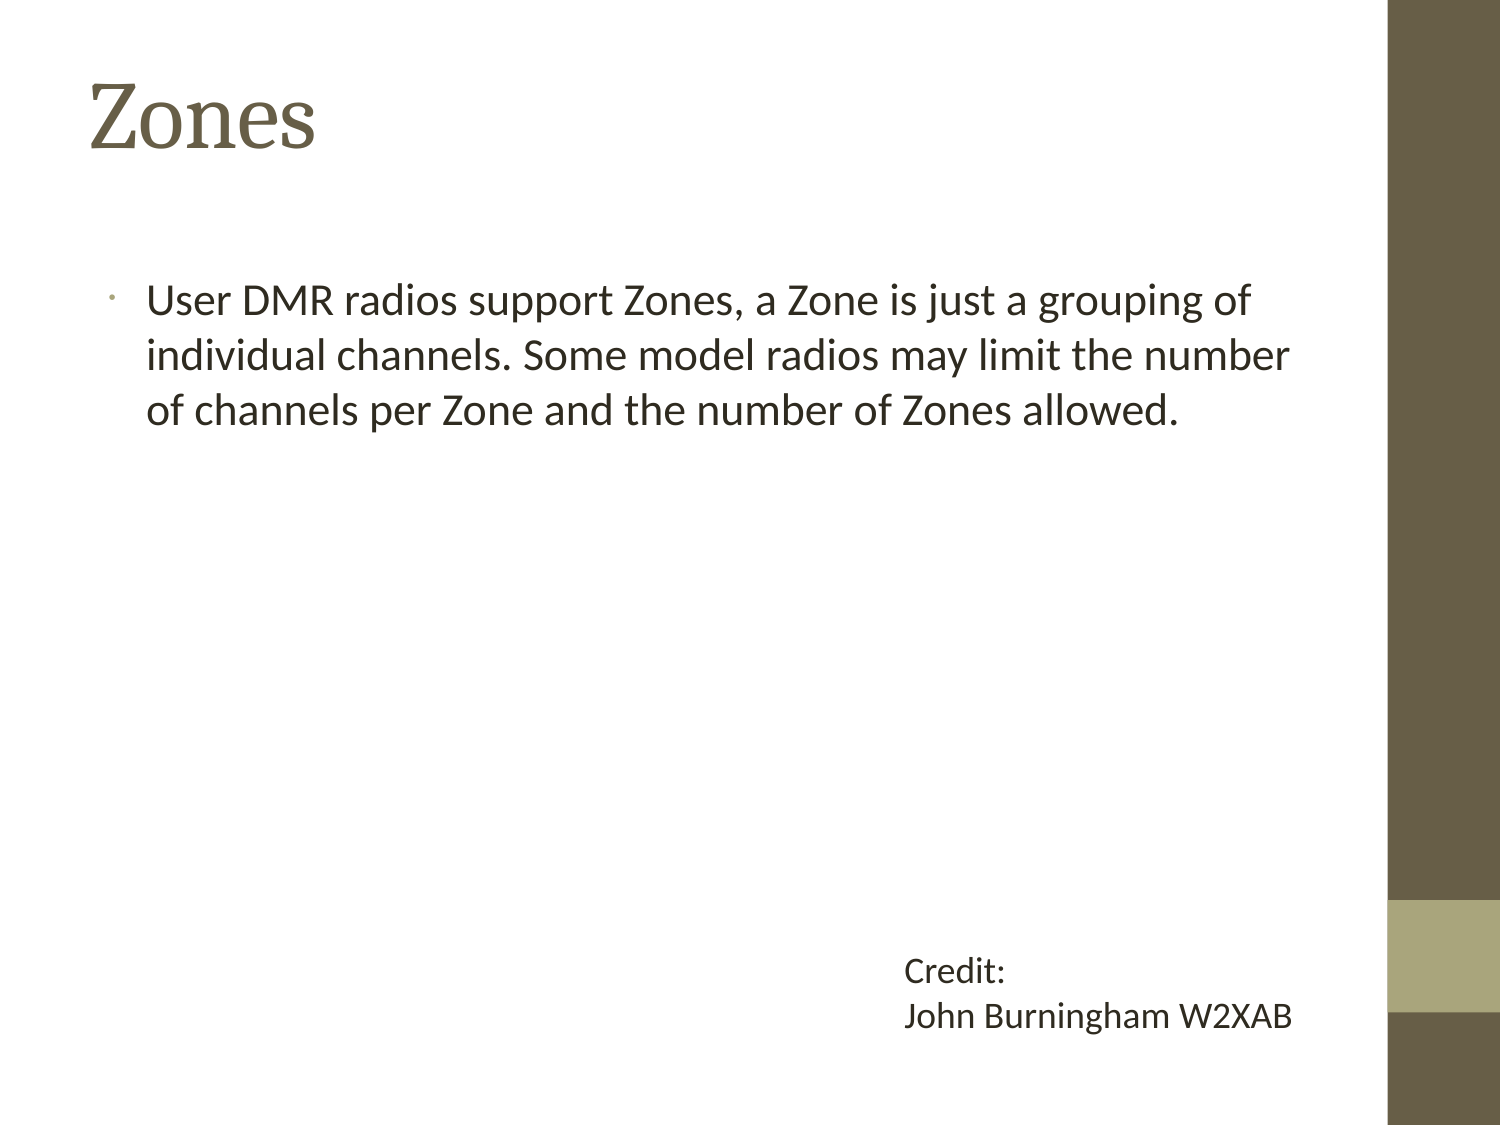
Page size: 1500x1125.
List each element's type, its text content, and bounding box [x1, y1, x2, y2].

list User DMR radios support Zones, a Zone is just a grouping of individual channels. Some model radios may limit the number of channels per Zone and the number of Zones allowed. [75, 262, 1325, 1050]
text_box Credit: John Burningham W2XAB [889, 938, 1309, 1044]
title Zones [75, 45, 1325, 233]
